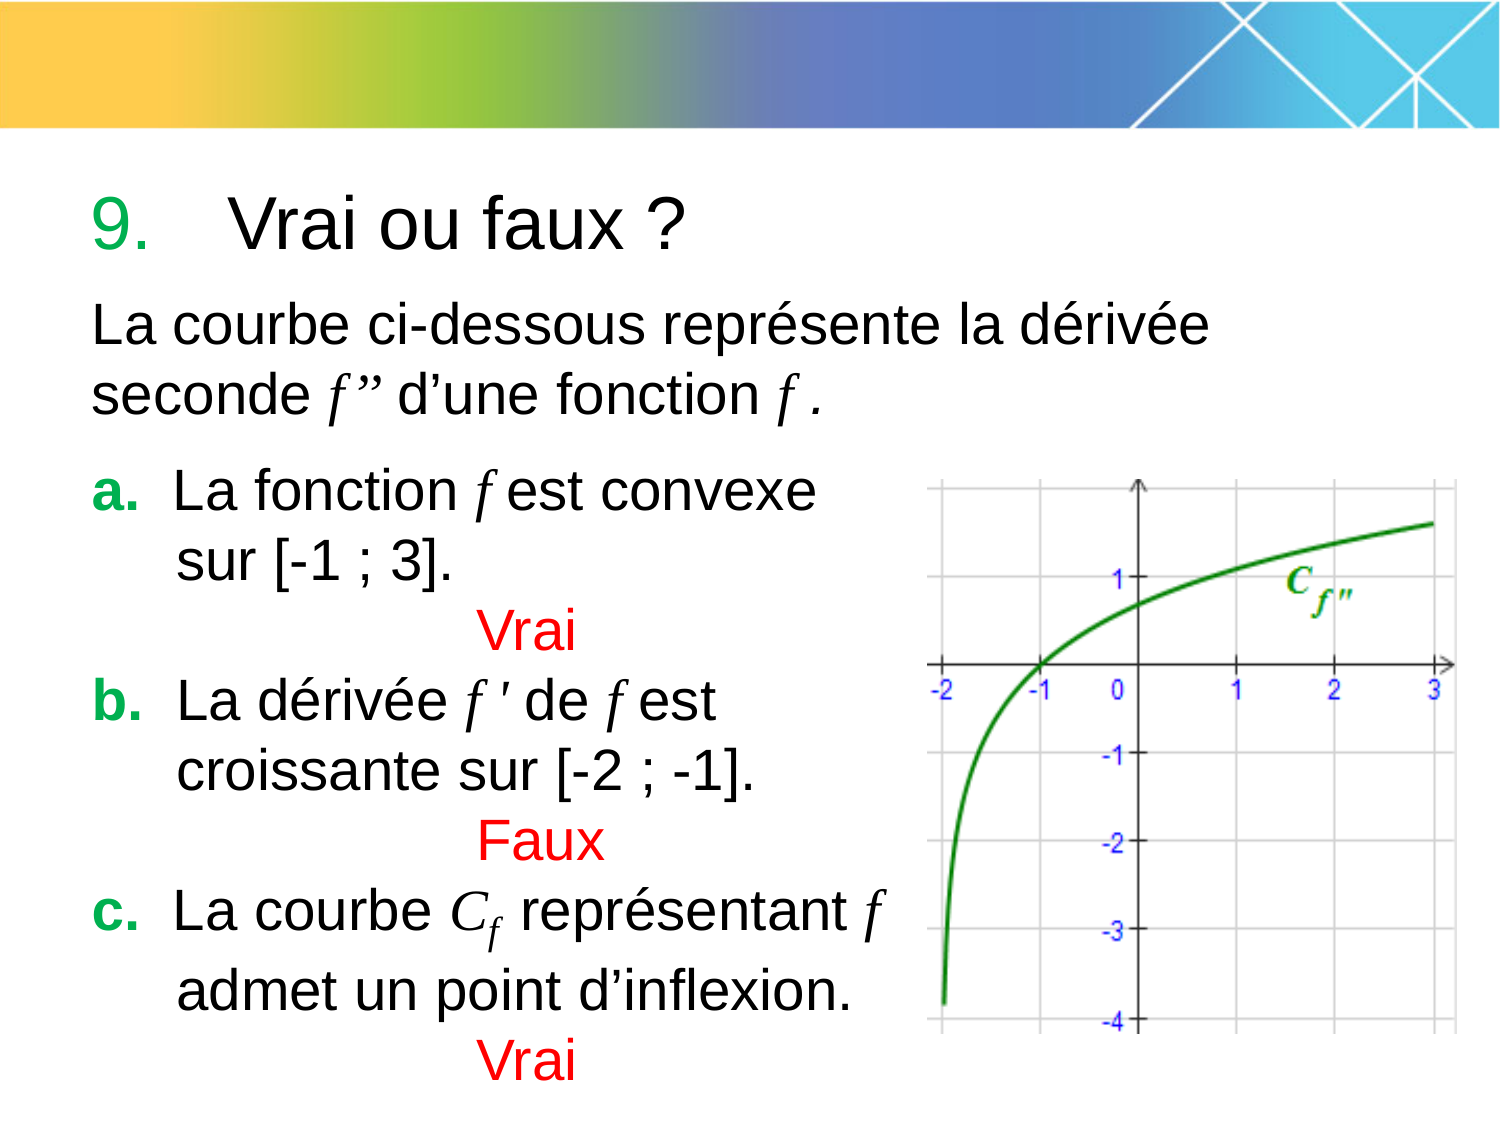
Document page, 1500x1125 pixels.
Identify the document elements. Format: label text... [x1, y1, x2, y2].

text_box La courbe ci-dessous représente la dérivée seconde f’’ d’une fonction f . [76, 278, 1412, 436]
text_box Vrai ou faux ? [75, 149, 1500, 291]
picture [927, 479, 1457, 1034]
text_box a. La fonction f est convexe sur [-1 ; 3]. Vrai b. La dérivée f ' de f est croissante sur [-2 ; -1]. Faux c. La courbe Cf représentant f admet un point d’inflexion. Vrai [76, 444, 904, 1096]
